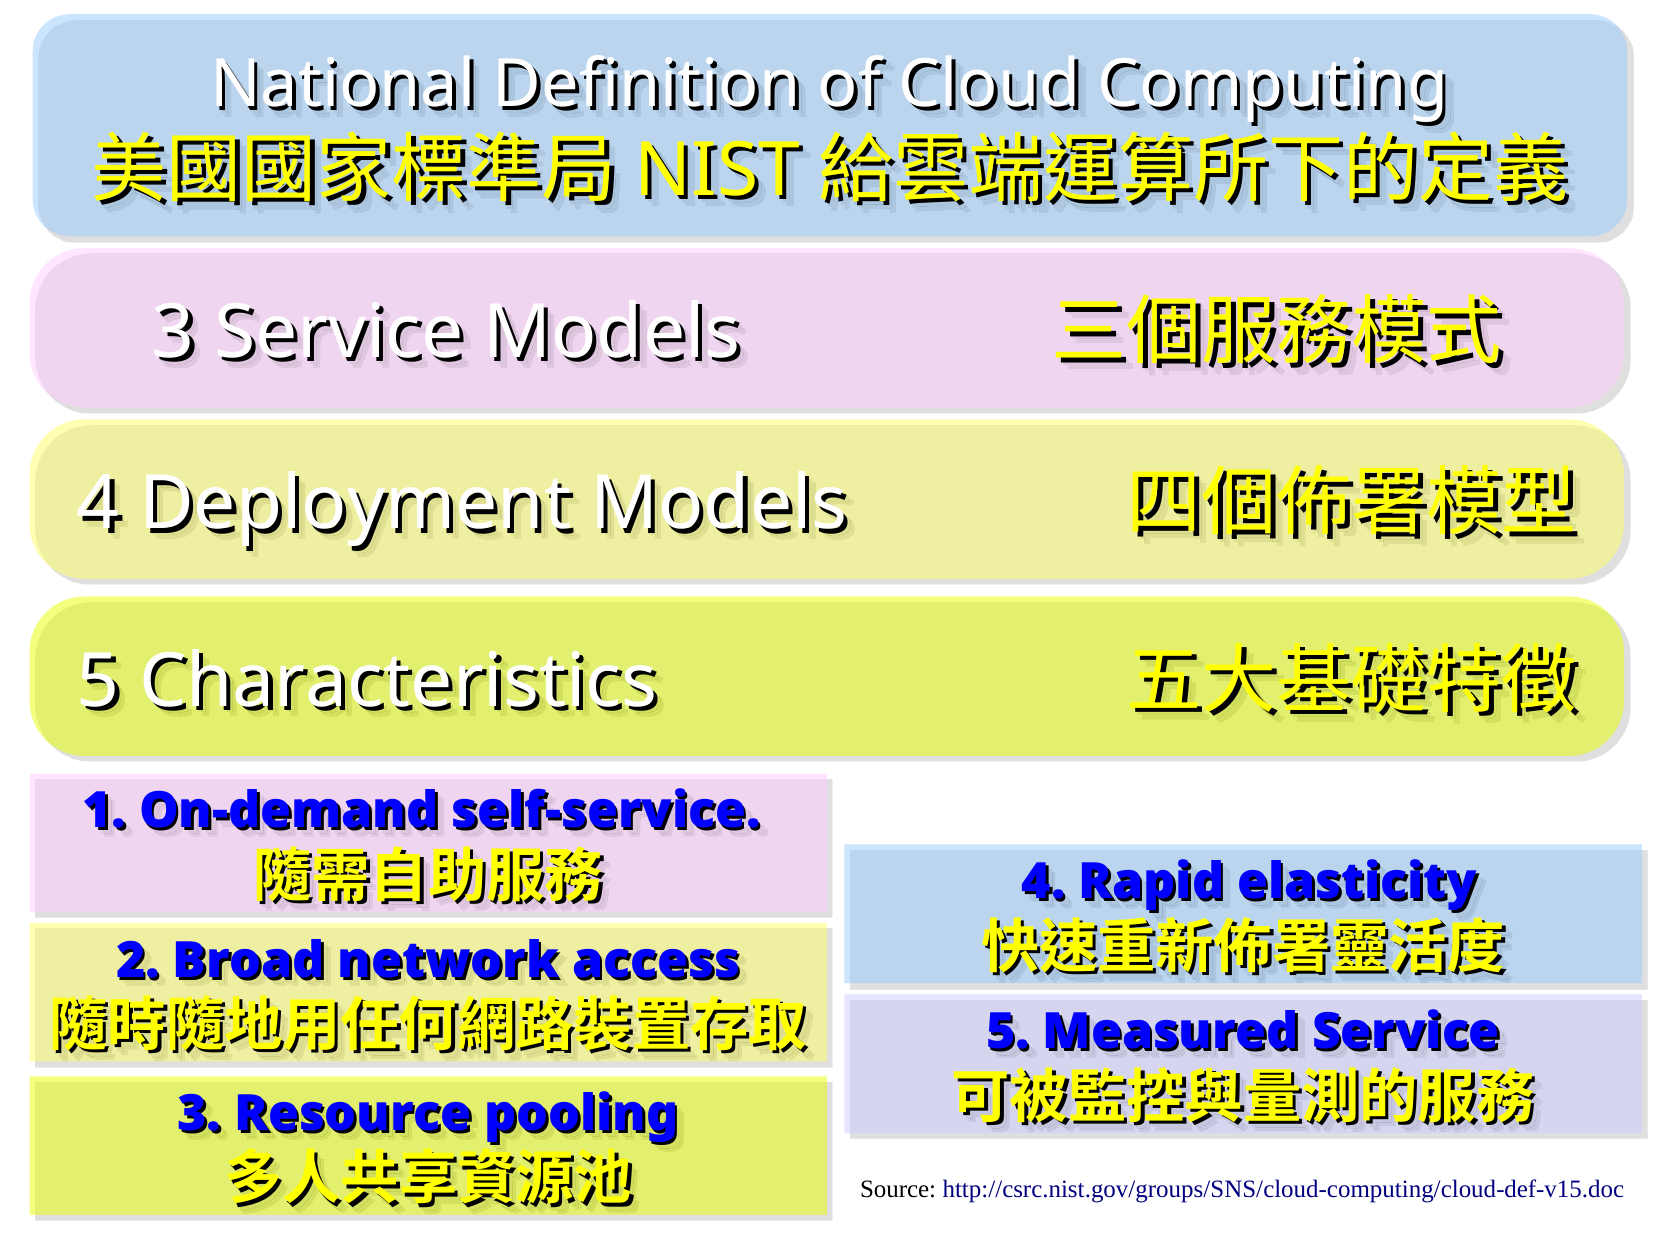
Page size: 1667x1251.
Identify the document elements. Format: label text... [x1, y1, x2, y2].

text_box 5 Characteristics 五大基礎特徵 [29, 596, 1625, 756]
text_box 4. Rapid elasticity 快速重新佈署靈活度 [844, 844, 1642, 984]
text_box 1. On-demand self-service. 隨需自助服務 [29, 773, 827, 912]
text_box 3. Resource pooling 多人共享資源池 [29, 1076, 827, 1215]
text_box 3 Service Models 三個服務模式 [29, 248, 1625, 408]
text_box 5. Measured Service 可被監控與量測的服務 [844, 994, 1642, 1134]
text_box Source: http://csrc.nist.gov/groups/SNS/cloud-computing/cloud-def-v15.doc [845, 1165, 1646, 1211]
text_box 2. Broad network access 隨時隨地用任何網路裝置存取 [29, 923, 827, 1062]
text_box 4 Deployment Models 四個佈署模型 [29, 419, 1625, 579]
text_box National Definition of Cloud Computing 美國國家標準局NIST給雲端運算所下的定義 [32, 14, 1628, 237]
